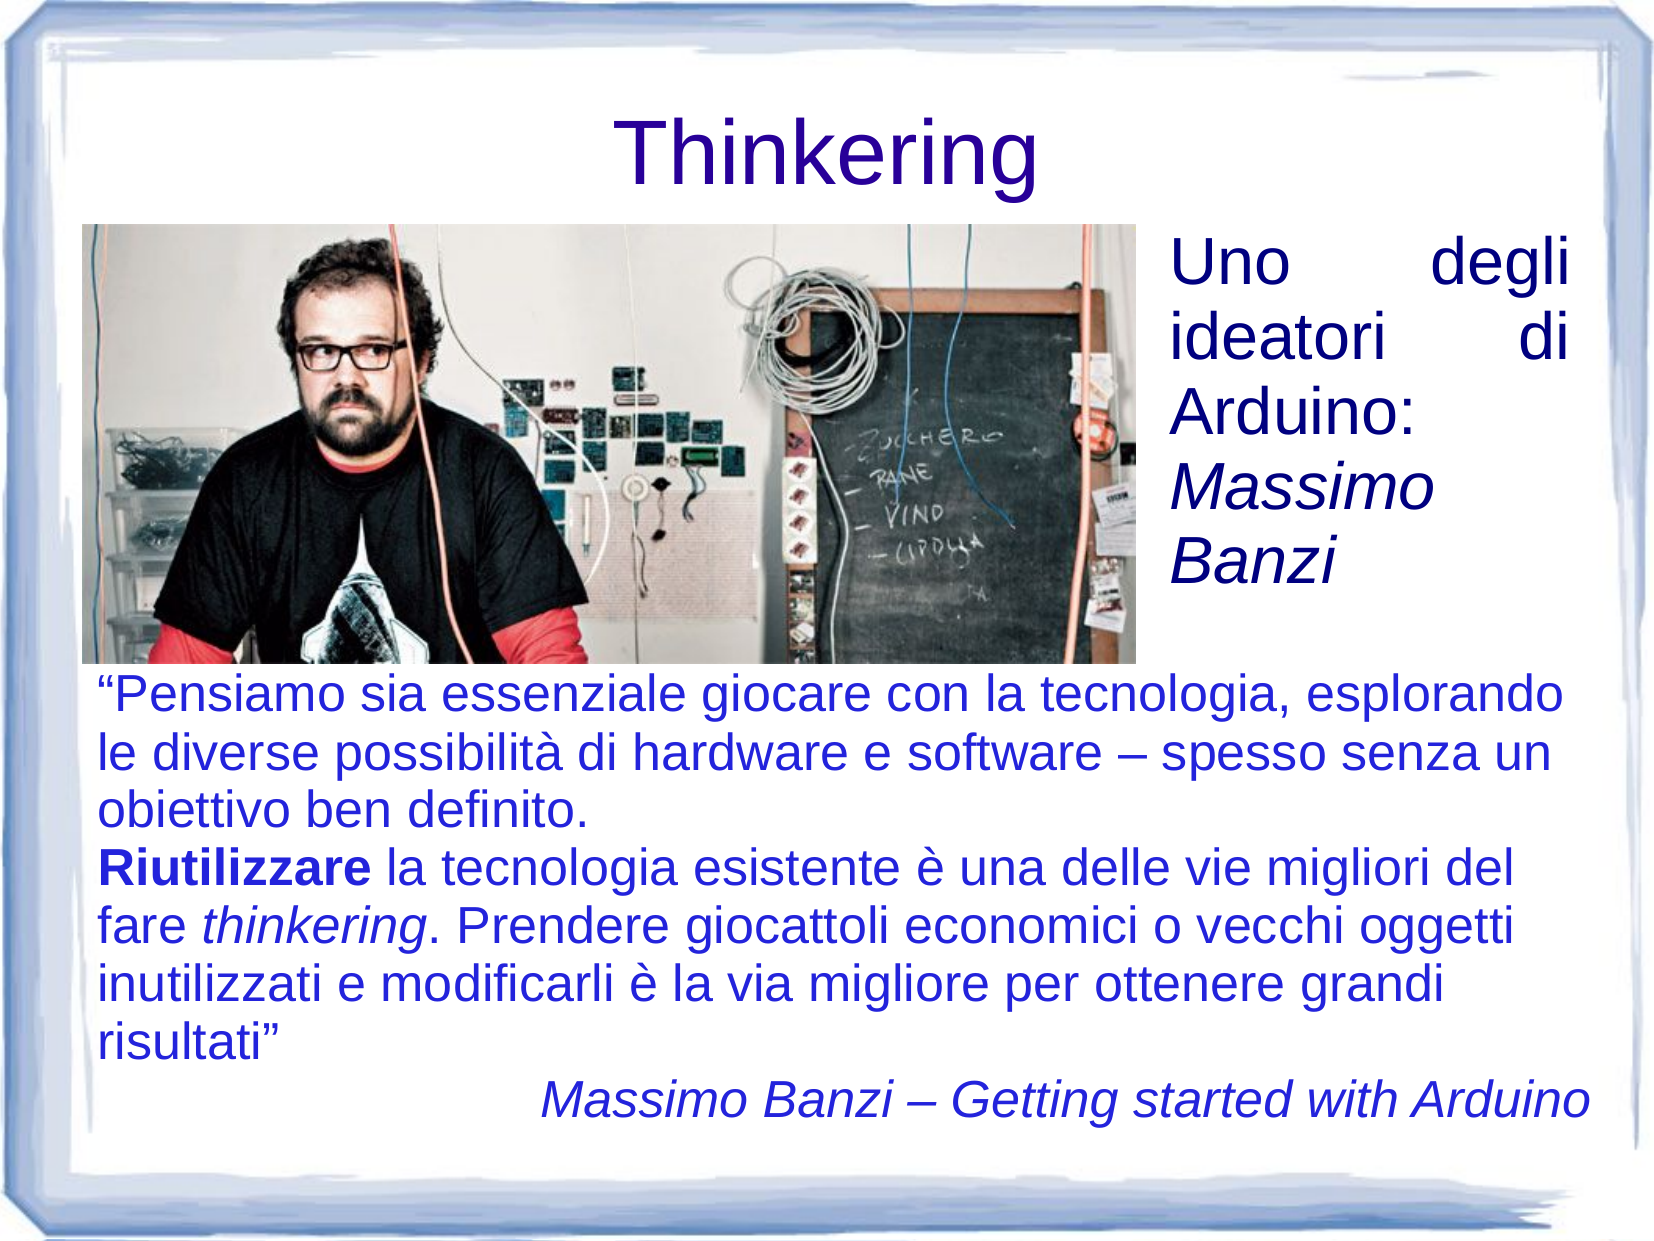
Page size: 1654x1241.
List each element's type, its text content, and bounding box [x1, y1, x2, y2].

picture [0, 0, 1654, 1241]
text_box “Pensiamo sia essenziale giocare con la tecnologia, esplorando le diverse possibilità di hardware e software – spesso senza un obiettivo ben definito. Riutilizzare la tecnologia esistente è una delle vie migliori del fare thinkering. Prendere giocattoli economici o vecchi oggetti inutilizzati e modificarli è la via migliore per ottenere grandi risultati” Massimo Banzi – Getting started with Arduino [82, 657, 1607, 1152]
title Thinkering [82, 49, 1571, 257]
list Uno degli ideatori di Arduino: Massimo Banzi [1169, 224, 1571, 657]
